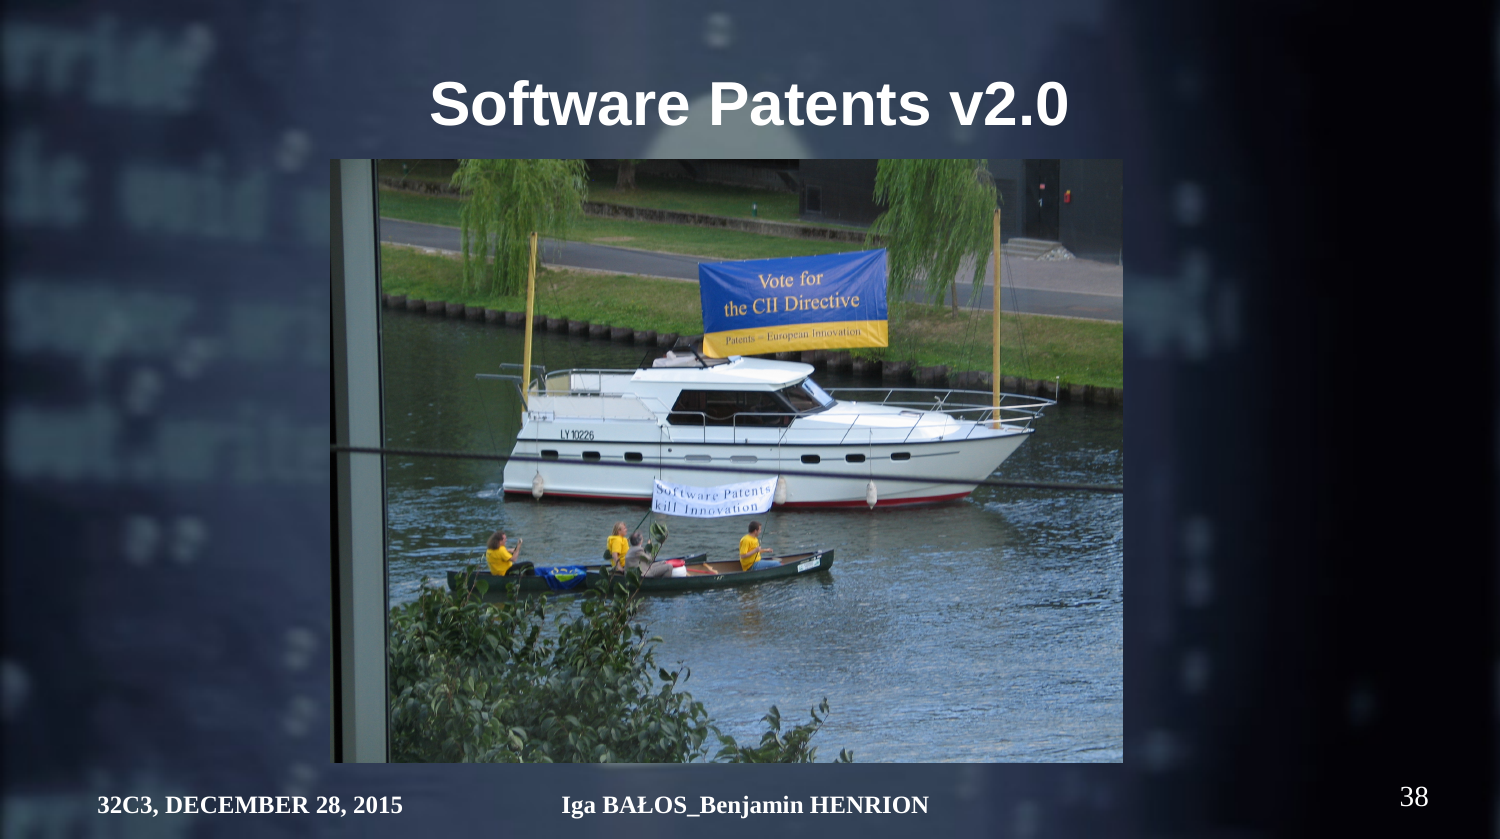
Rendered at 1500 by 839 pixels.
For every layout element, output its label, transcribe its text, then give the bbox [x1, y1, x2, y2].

title Software Patents v2.0 [74, 33, 1425, 174]
picture [0, 0, 1500, 839]
